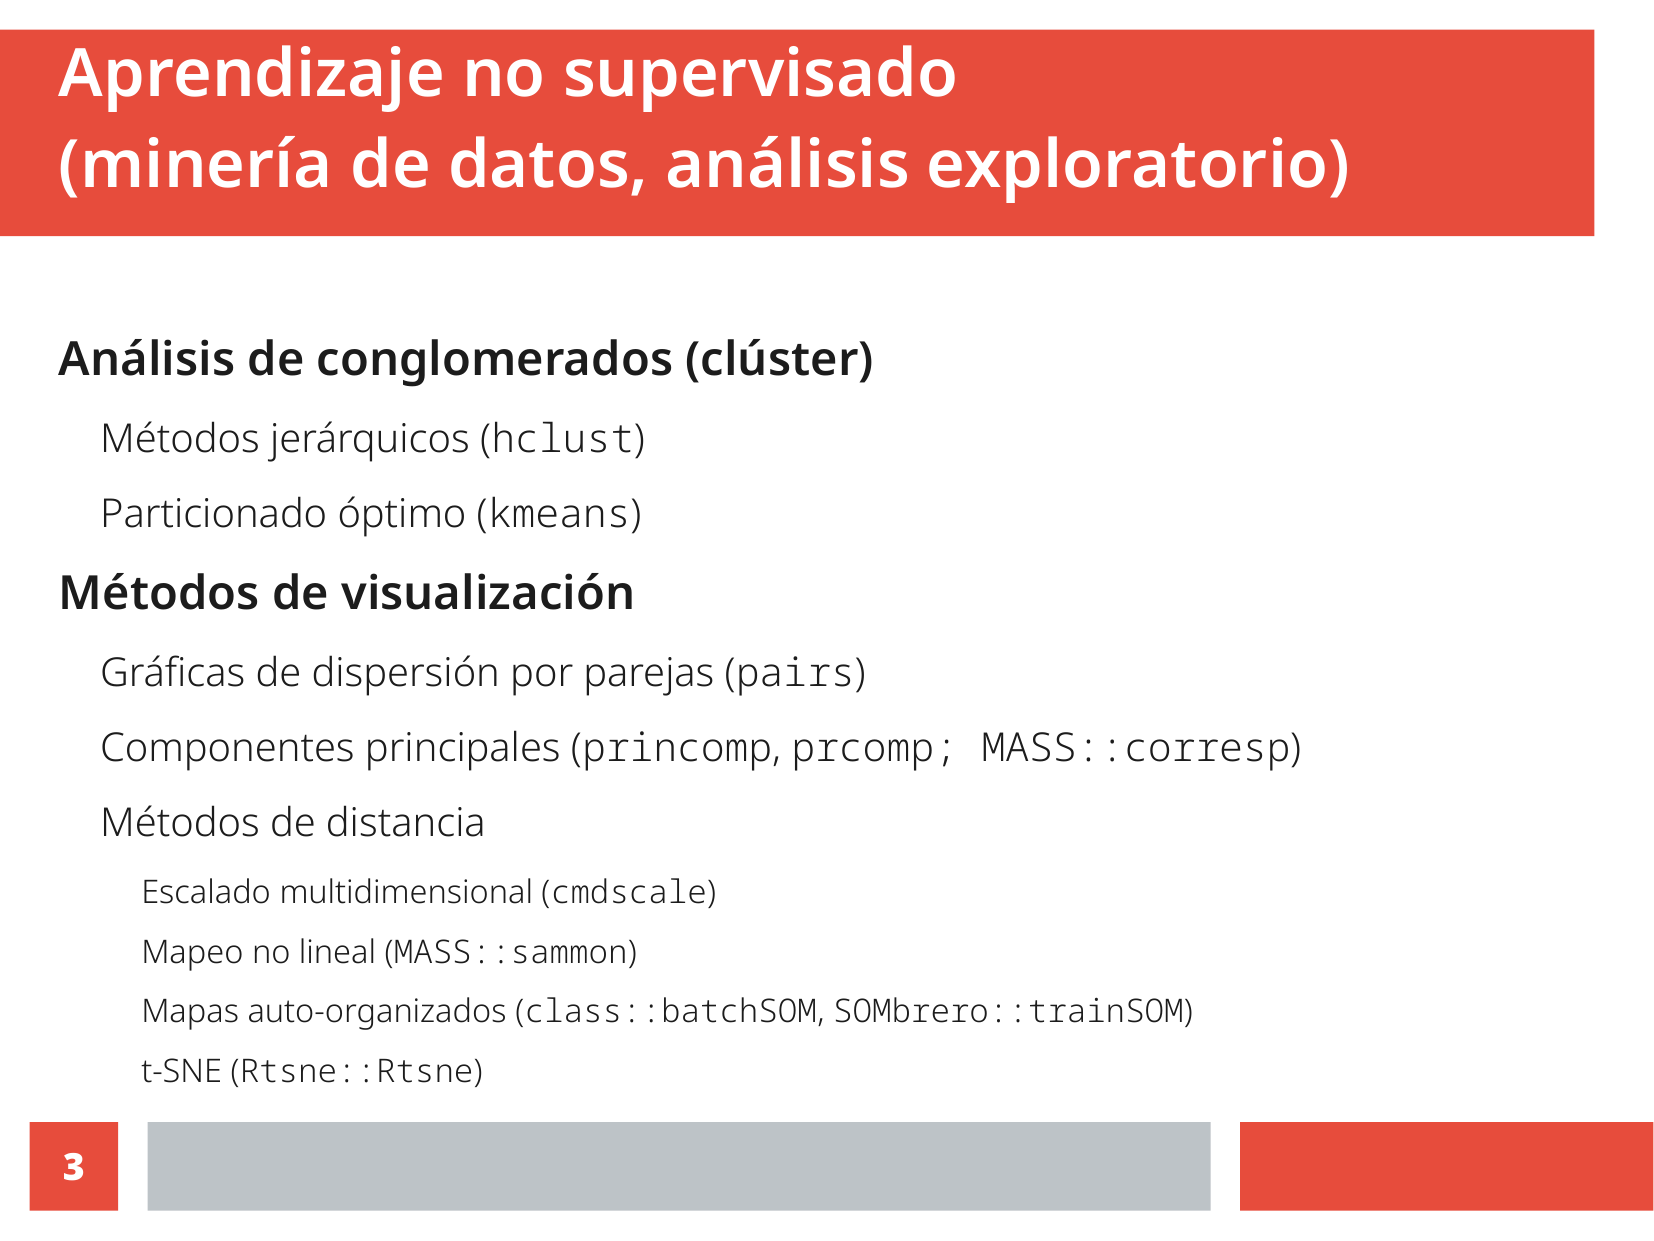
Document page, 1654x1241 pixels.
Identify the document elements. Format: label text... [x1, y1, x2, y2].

title Aprendizaje no supervisado (minería de datos, análisis exploratorio) [59, 59, 1595, 207]
list Análisis de conglomerados (clúster) Métodos jerárquicos (hclust) Particionado óptimo (kmeans) Métodos de visualización Gráficas de dispersión por parejas (pairs) Componentes principales (princomp, prcomp; MASS::corresp) Métodos de distancia Escalado multidimensional (cmdscale) Mapeo no lineal (MASS::sammon) Mapas auto-organizados (class::batchSOM, SOMbrero::trainSOM) t-SNE (Rtsne::Rtsne) [59, 324, 1565, 1093]
